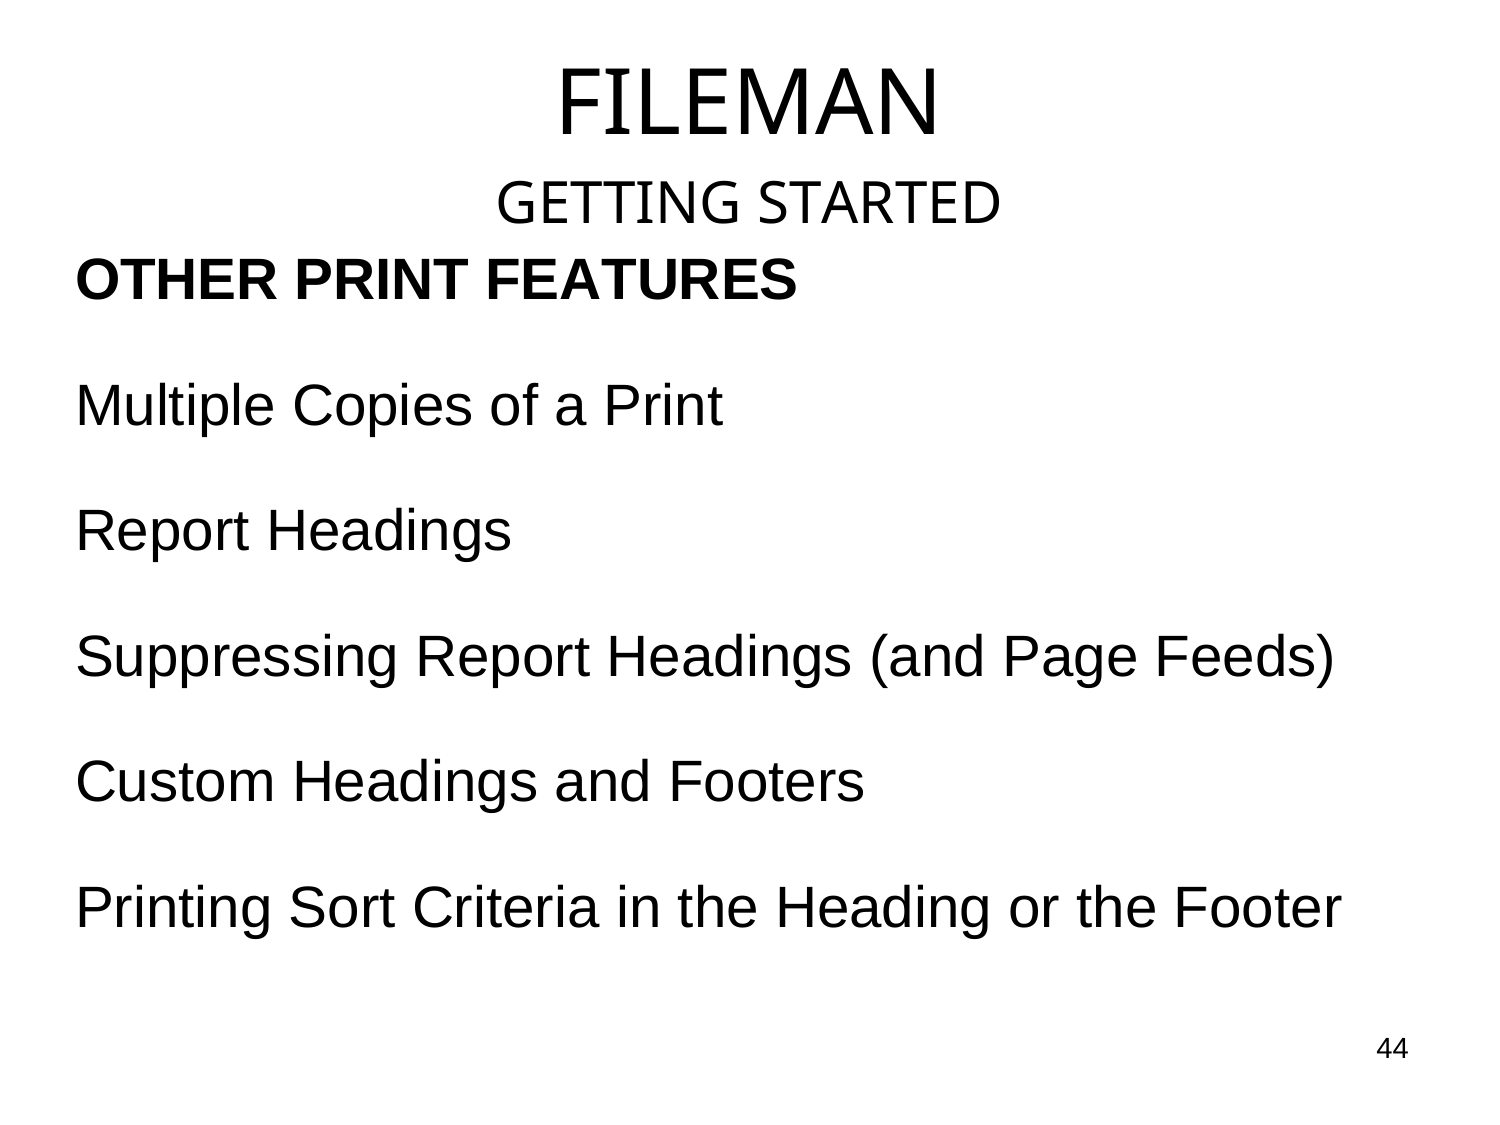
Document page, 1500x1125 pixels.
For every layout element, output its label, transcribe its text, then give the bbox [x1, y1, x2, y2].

title FILEMAN GETTING STARTED [75, 32, 1424, 245]
list OTHER PRINT FEATURES Multiple Copies of a Print Report Headings Suppressing Report Headings (and Page Feeds) Custom Headings and Footers Printing Sort Criteria in the Heading or the Footer [75, 262, 1424, 991]
